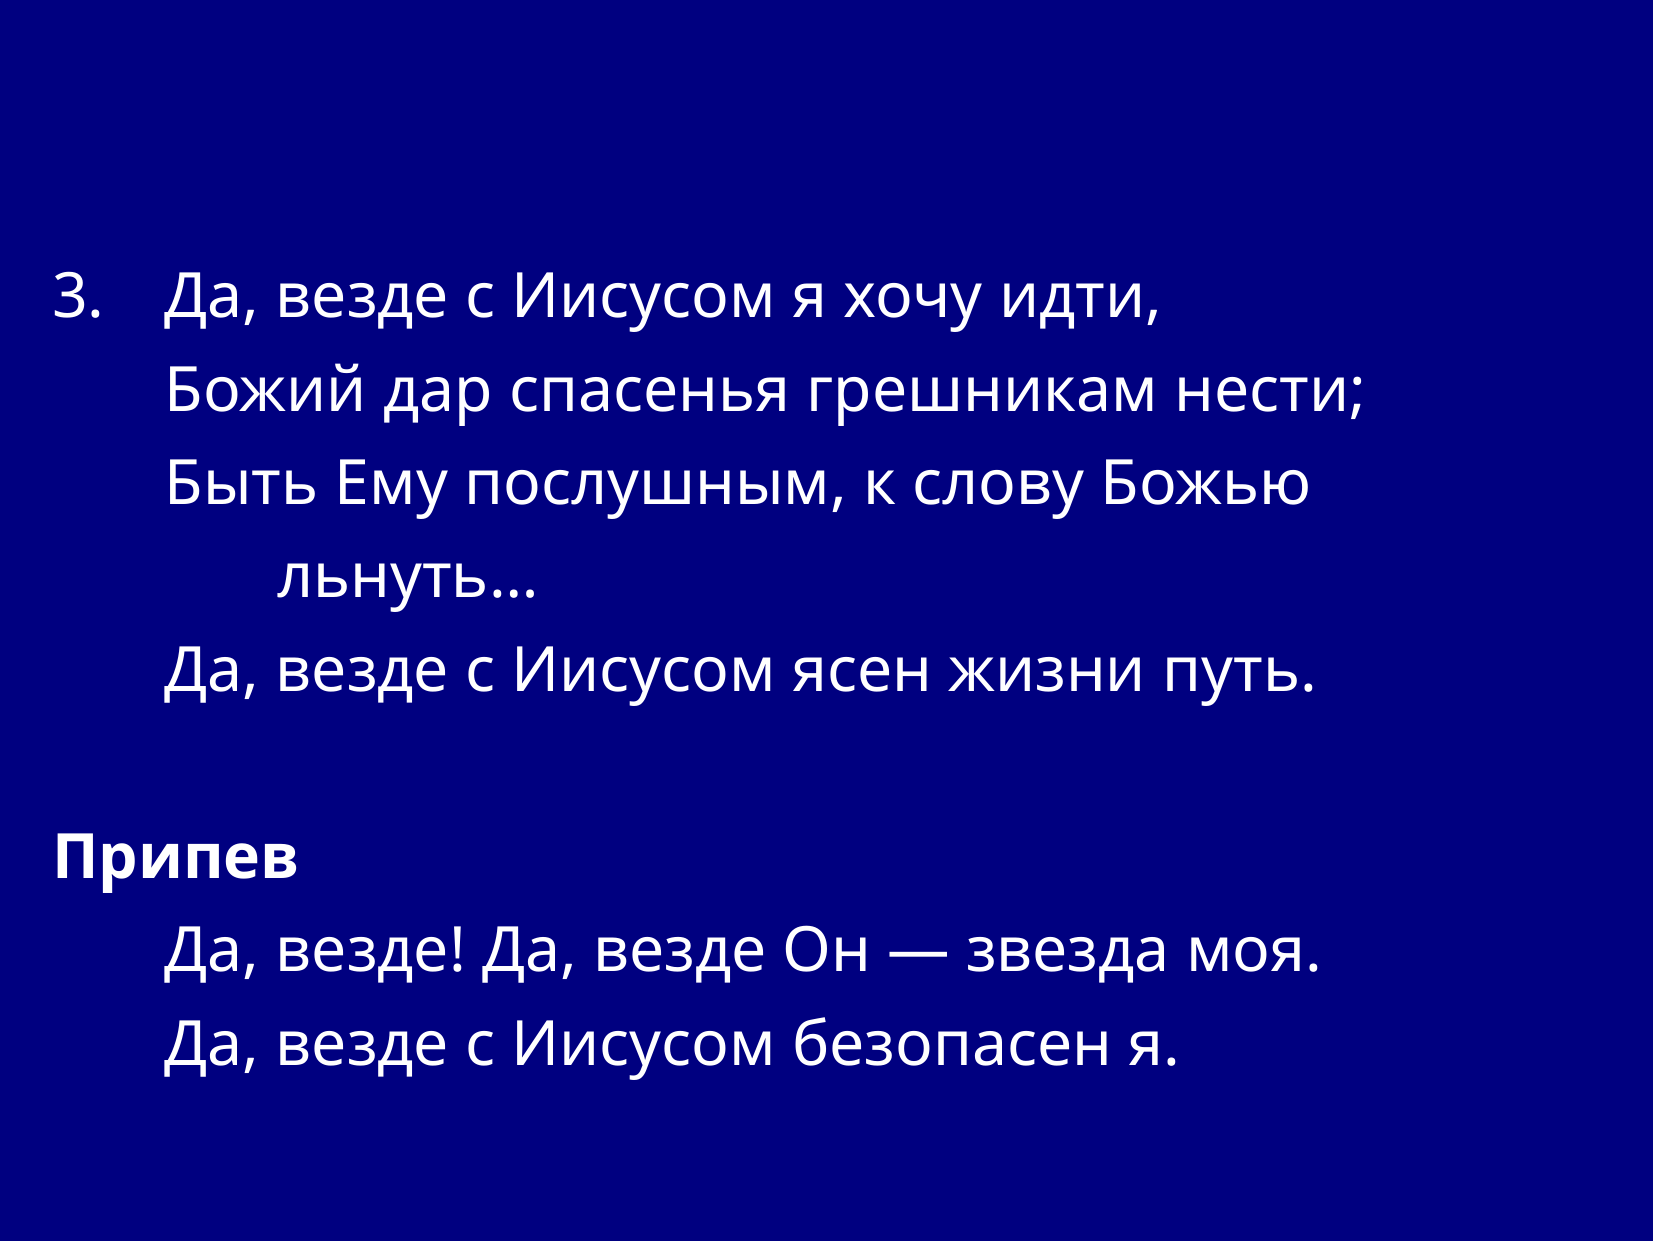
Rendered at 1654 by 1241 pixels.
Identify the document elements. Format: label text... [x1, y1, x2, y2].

text_box 3. Да, везде с Иисусом я хочу идти, Божий дар спасенья грешникам нести; Быть Ему послушным, к слову Божью льнуть… Да, везде с Иисусом ясен жизни путь. Припев Да, везде! Да, везде Он — звезда моя. Да, везде с Иисусом безопасен я. [37, 150, 1651, 1163]
